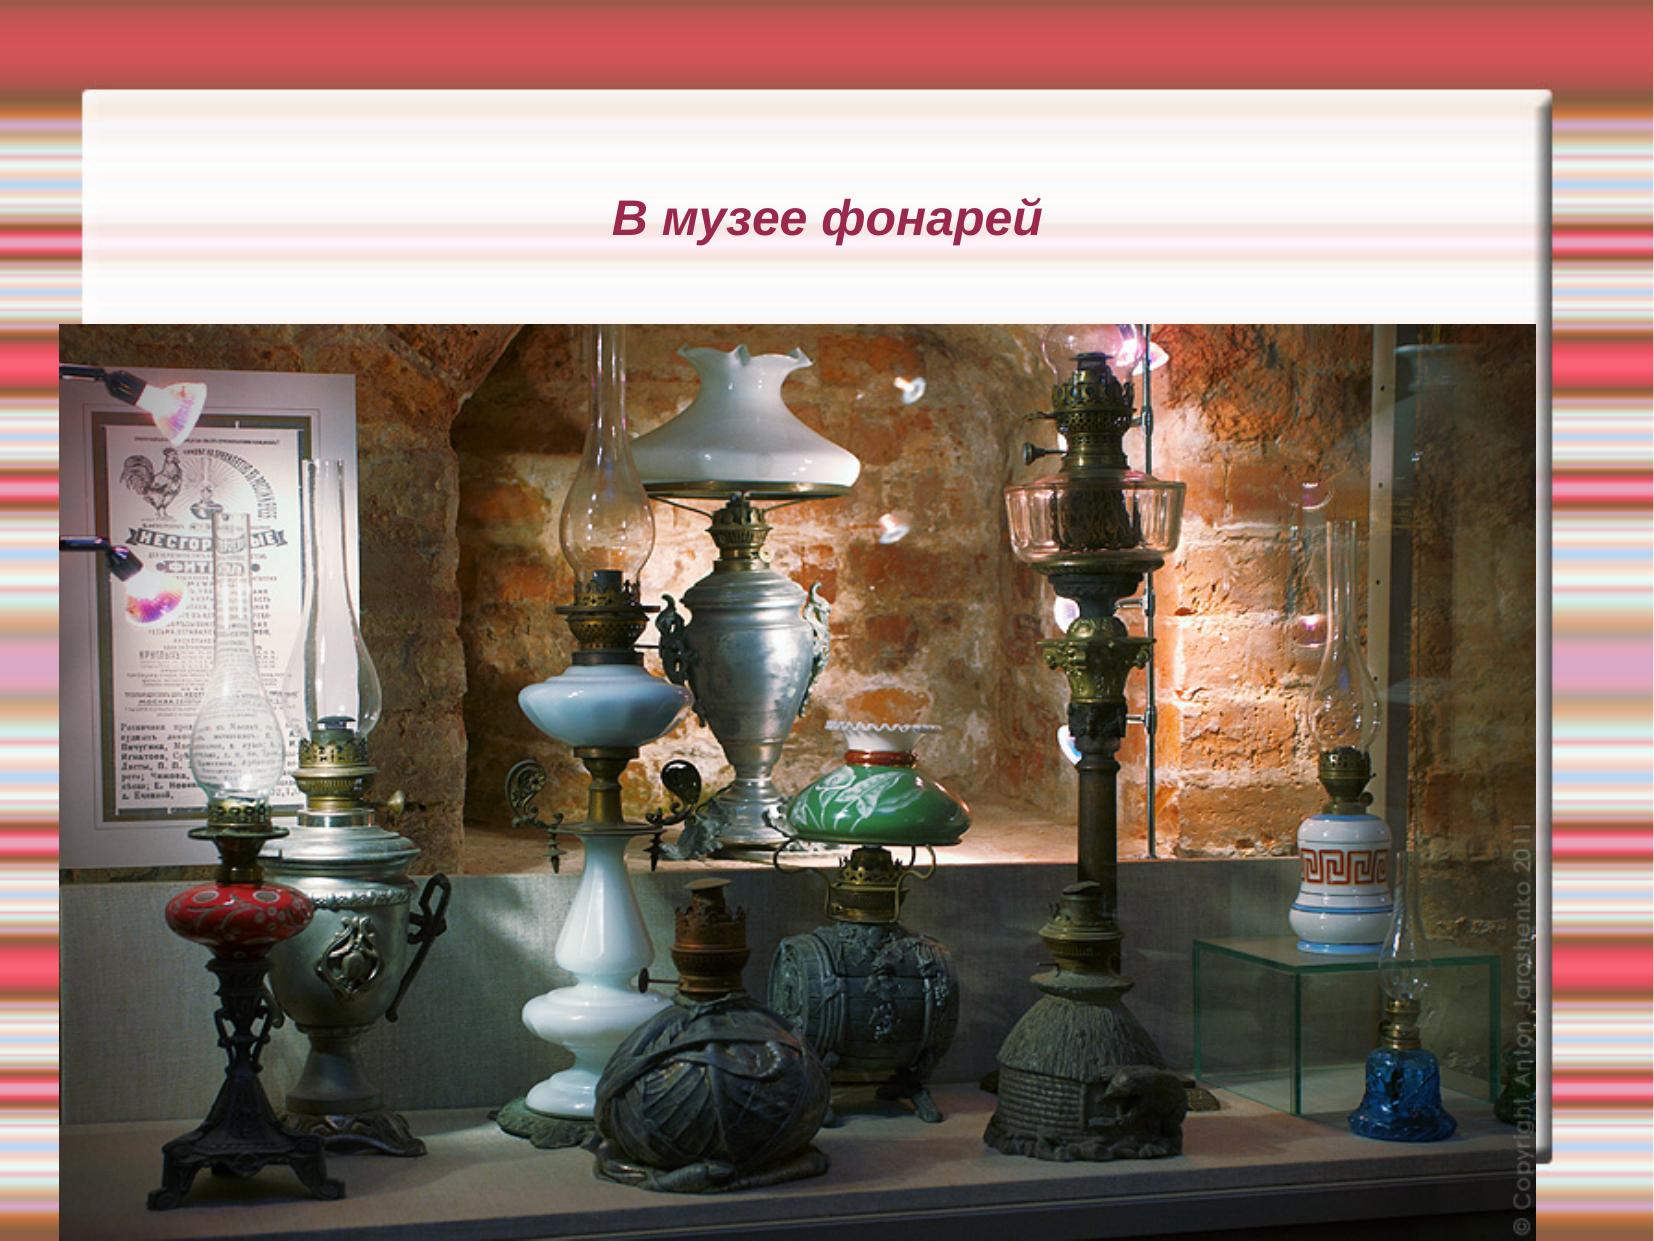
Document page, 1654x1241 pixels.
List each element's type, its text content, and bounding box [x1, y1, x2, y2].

picture [0, 0, 1654, 1241]
title В музее фонарей [121, 114, 1534, 322]
